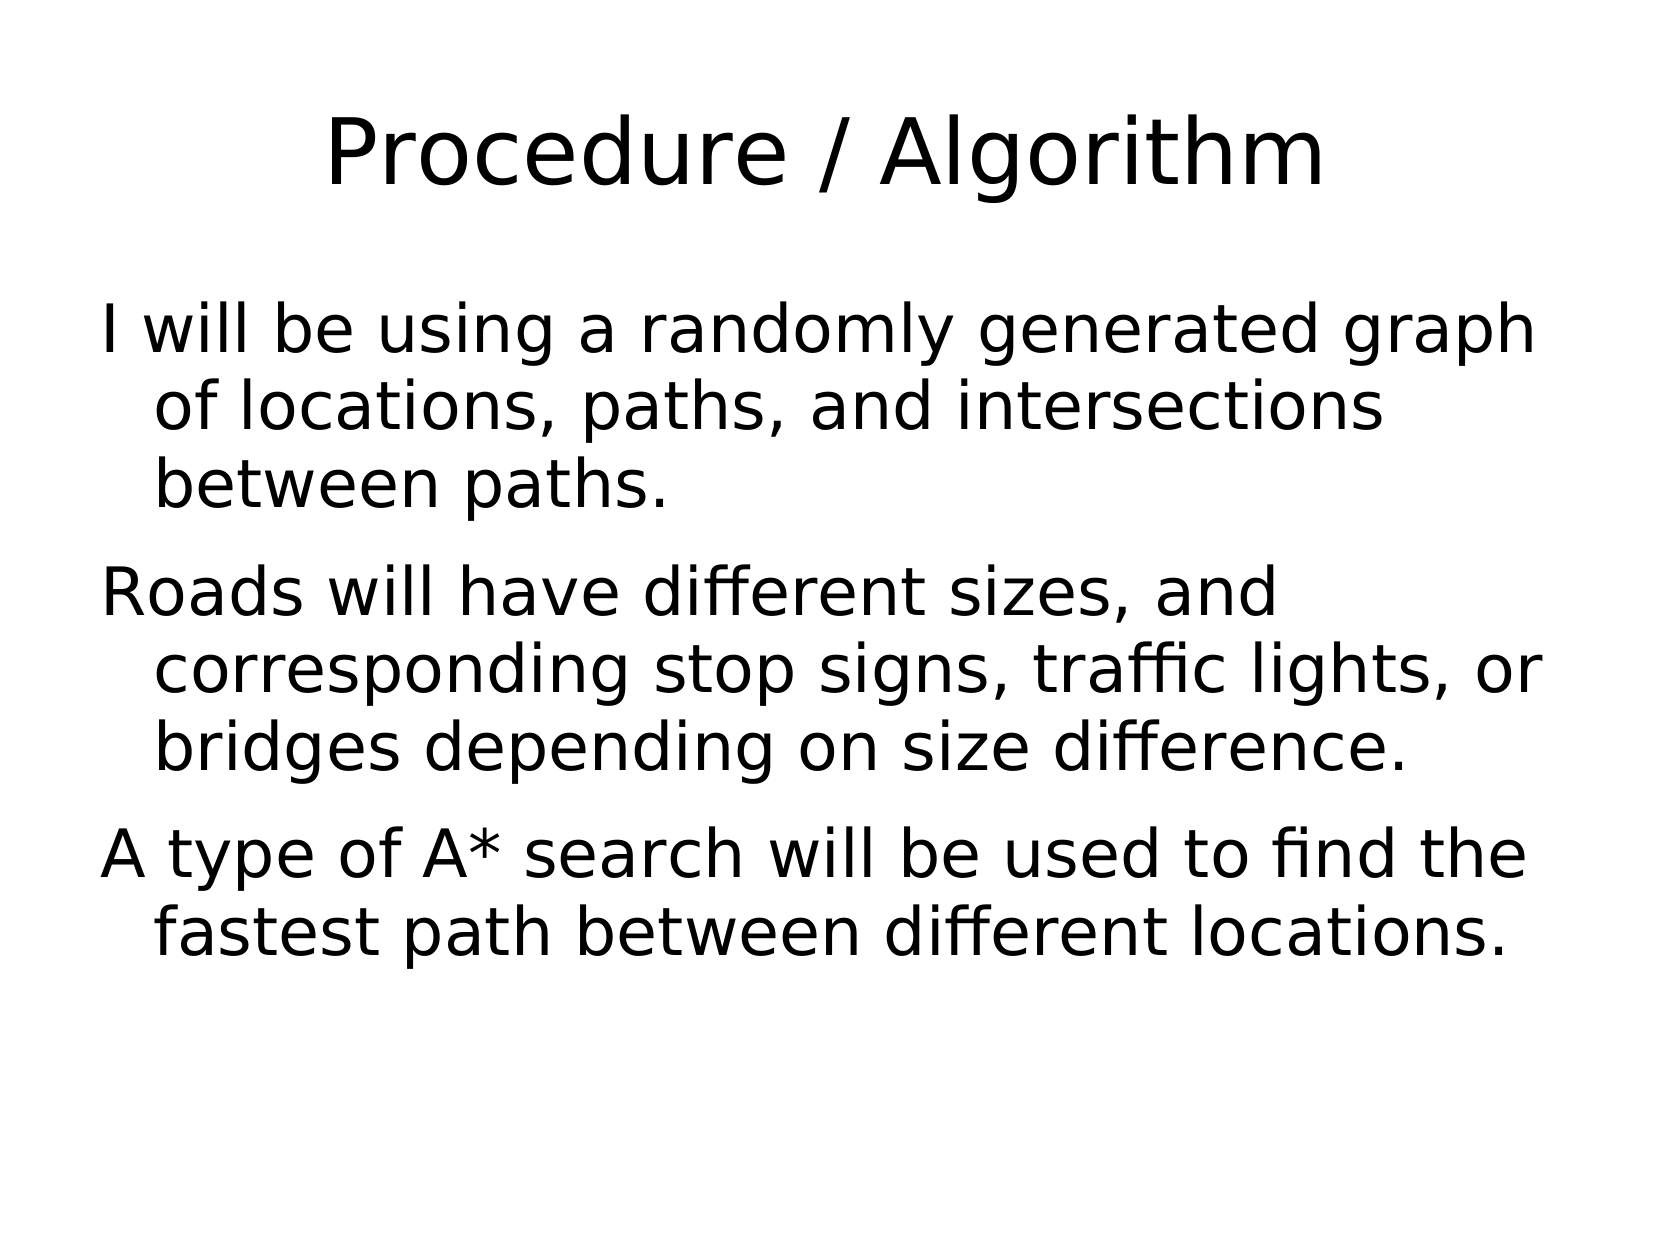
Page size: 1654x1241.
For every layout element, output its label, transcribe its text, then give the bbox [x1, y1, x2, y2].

title Procedure / Algorithm [82, 49, 1571, 257]
list I will be using a randomly generated graph of locations, paths, and intersections between paths. Roads will have different sizes, and corresponding stop signs, traffic lights, or bridges depending on size difference. A type of A* search will be used to find the fastest path between different locations. [82, 290, 1571, 1094]
